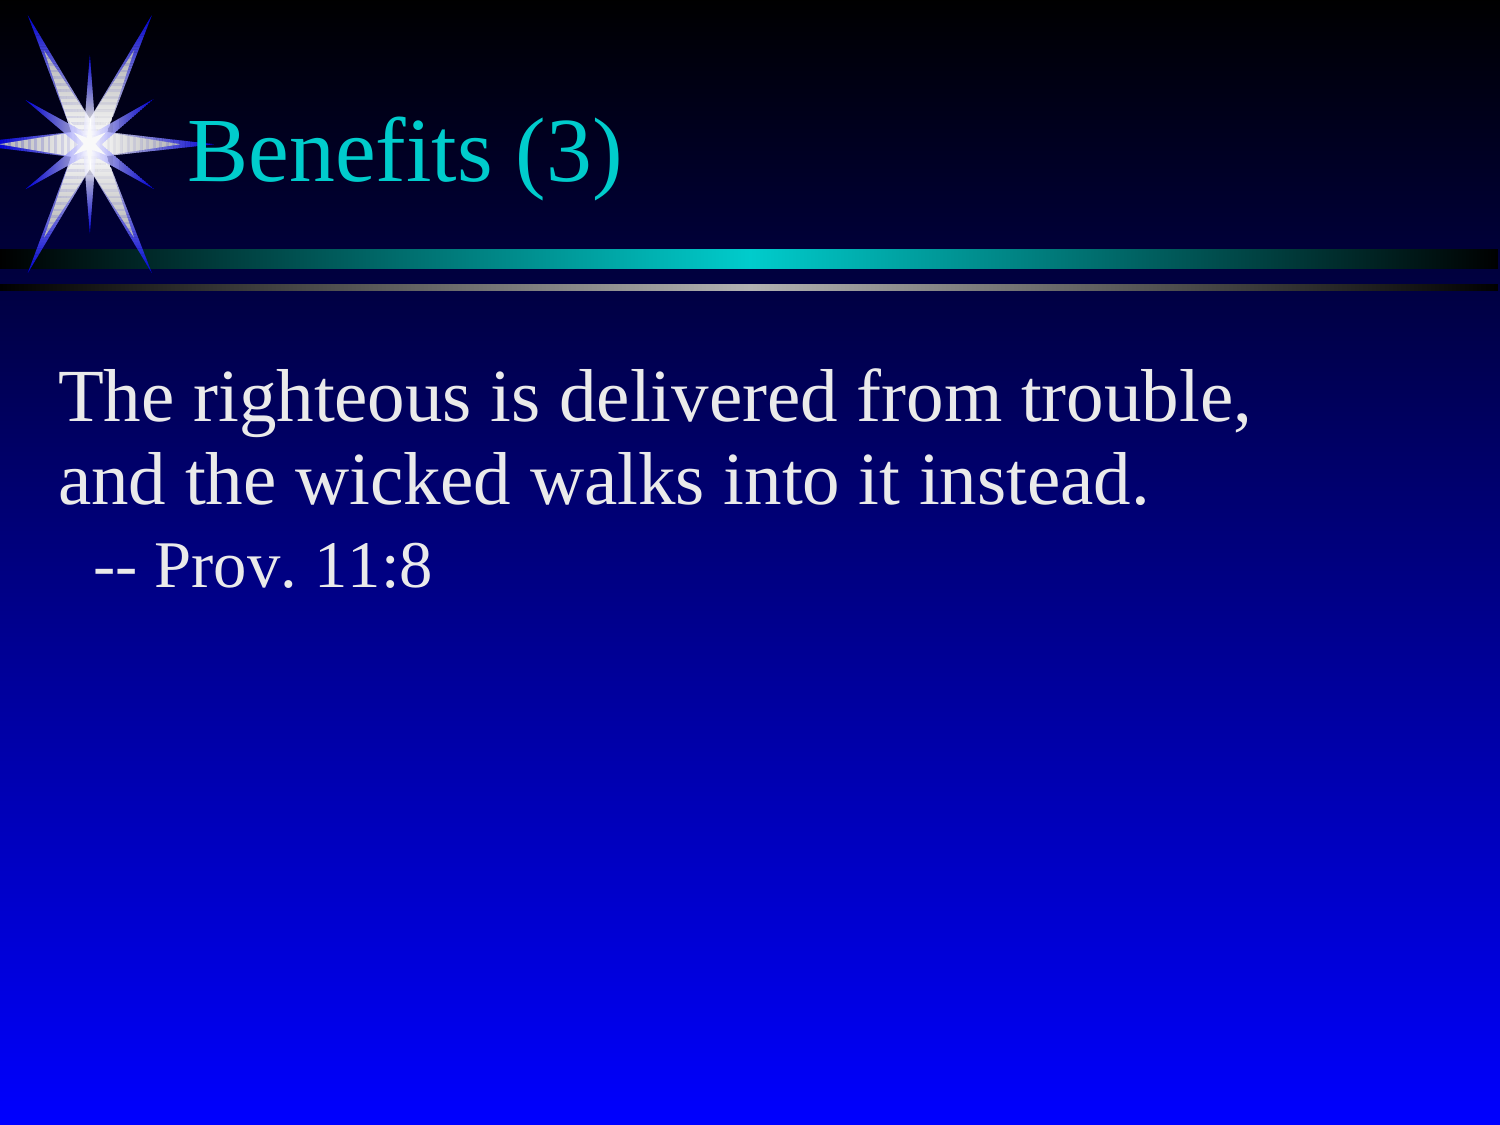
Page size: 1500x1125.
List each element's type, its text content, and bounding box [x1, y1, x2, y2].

title Benefits (3) [187, 56, 1463, 244]
text_box The righteous is delivered from trouble, and the wicked walks into it instead. -- Prov. 11:8 [43, 347, 1469, 612]
